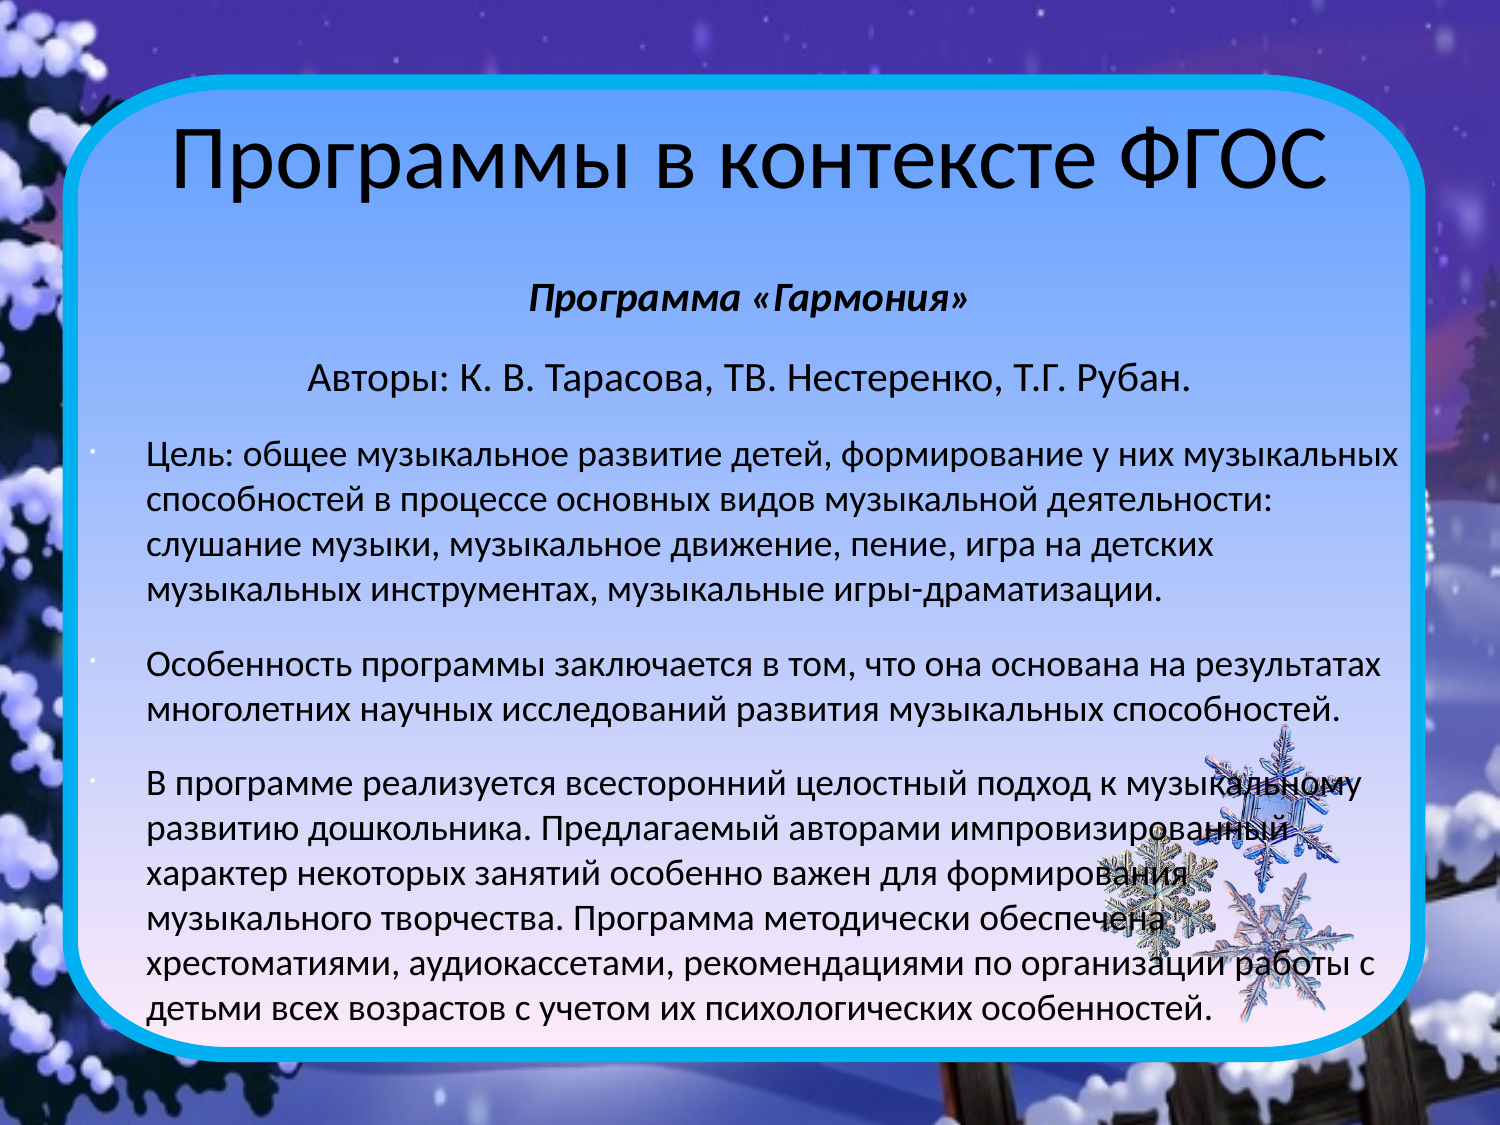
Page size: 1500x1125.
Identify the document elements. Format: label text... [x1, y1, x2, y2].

picture [0, 0, 1500, 1125]
list Программа «Гармония» Авторы: К. В. Тарасова, ТВ. Нестеренко, Т.Г. Рубан. Цель: общее музыкальное развитие детей, формирование у них музыкальных способностей в процессе основных видов музыкальной деятельности: слушание музыки, музыкальное движение, пение, игра на детских музыкальных инструментах, музыкальные игры-драматизации. Особенность программы заключается в том, что она основана на результатах многолетних научных исследований развития музыкальных способностей. В программе реализуется всесторонний целостный подход к музыкальному развитию дошкольника. Предлагаемый авторами импровизированный характер некоторых занятий особенно важен для формирования музыкального творчества. Программа методически обеспечена хрестоматиями, аудиокассетами, рекомендациями по организации работы с детьми всех возрастов с учетом их психологических особенностей. [75, 262, 1425, 1005]
title Программы в контексте ФГОС [75, 90, 1425, 233]
